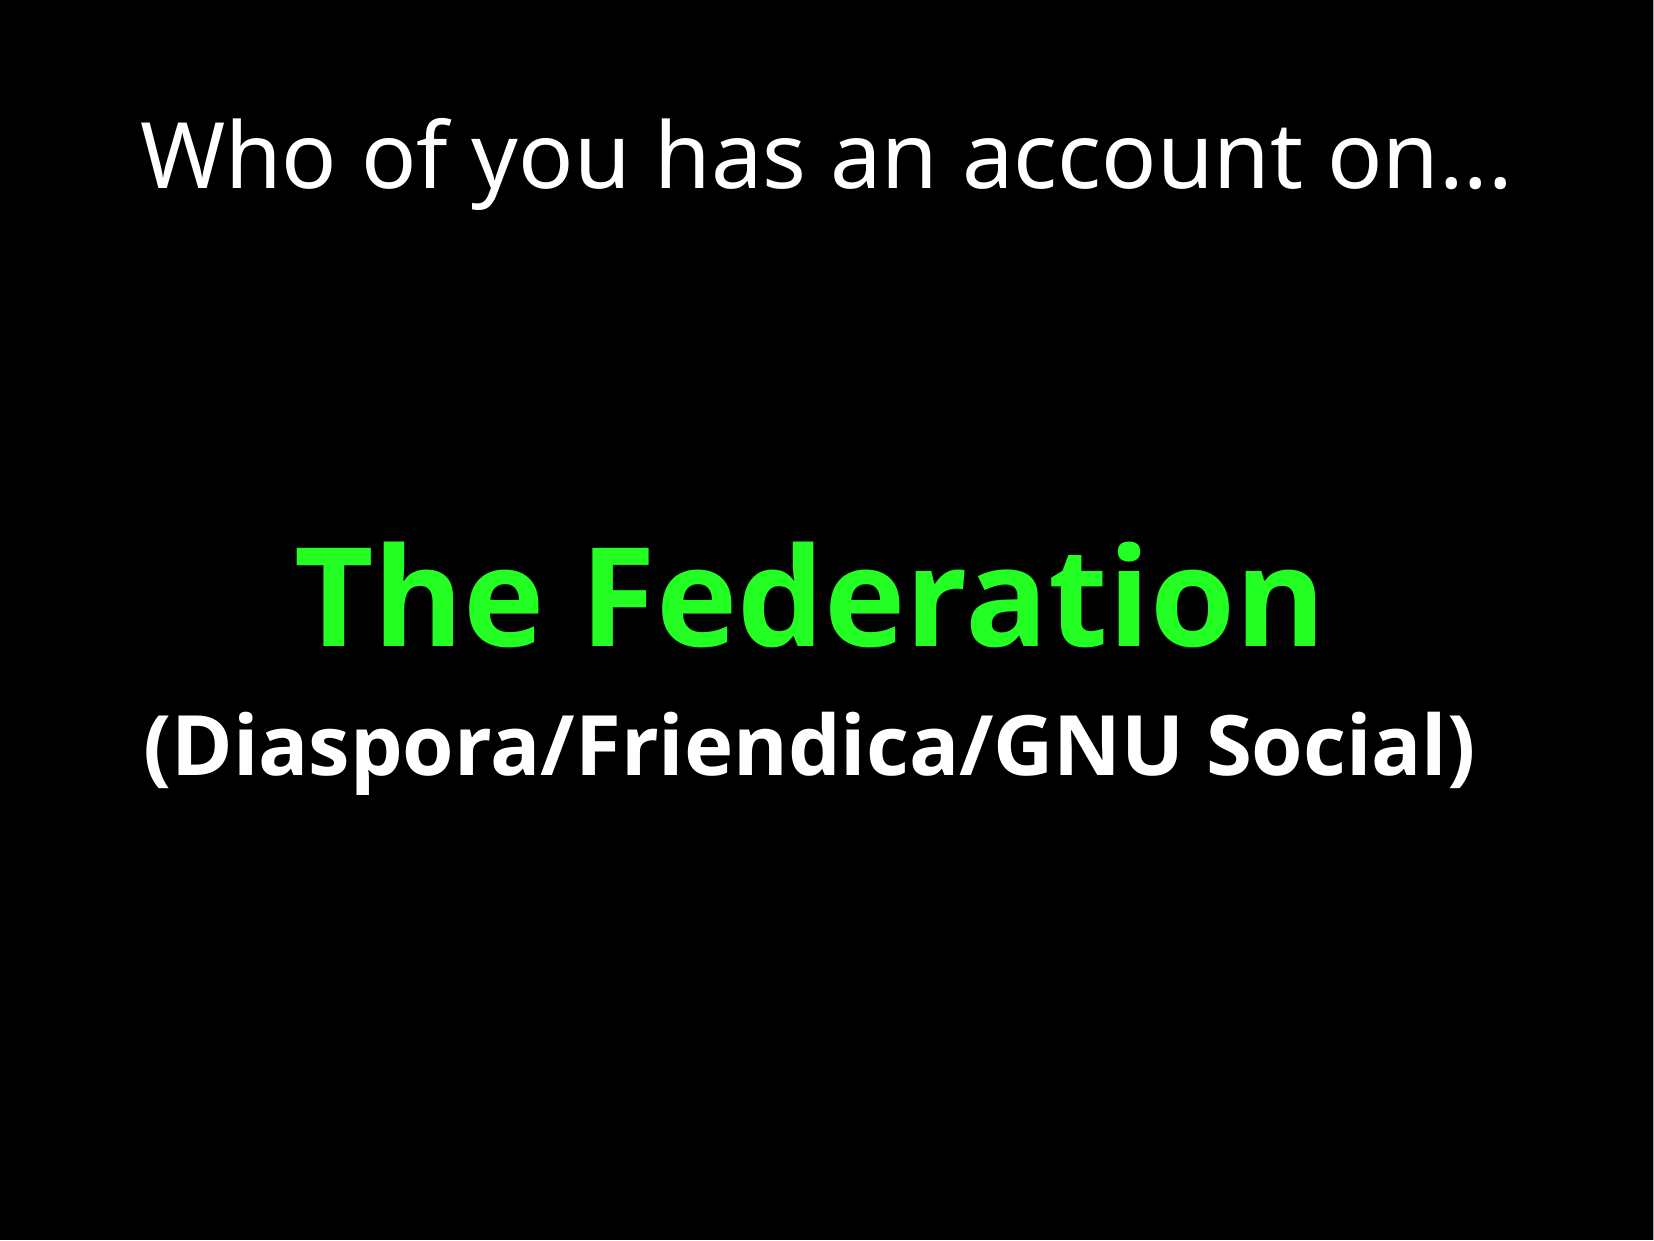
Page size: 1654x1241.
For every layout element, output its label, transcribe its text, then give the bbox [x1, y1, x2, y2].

list The Federation (Diaspora/Friendica/GNU Social) [82, 290, 1538, 1010]
title Who of you has an account on... [82, 49, 1571, 257]
